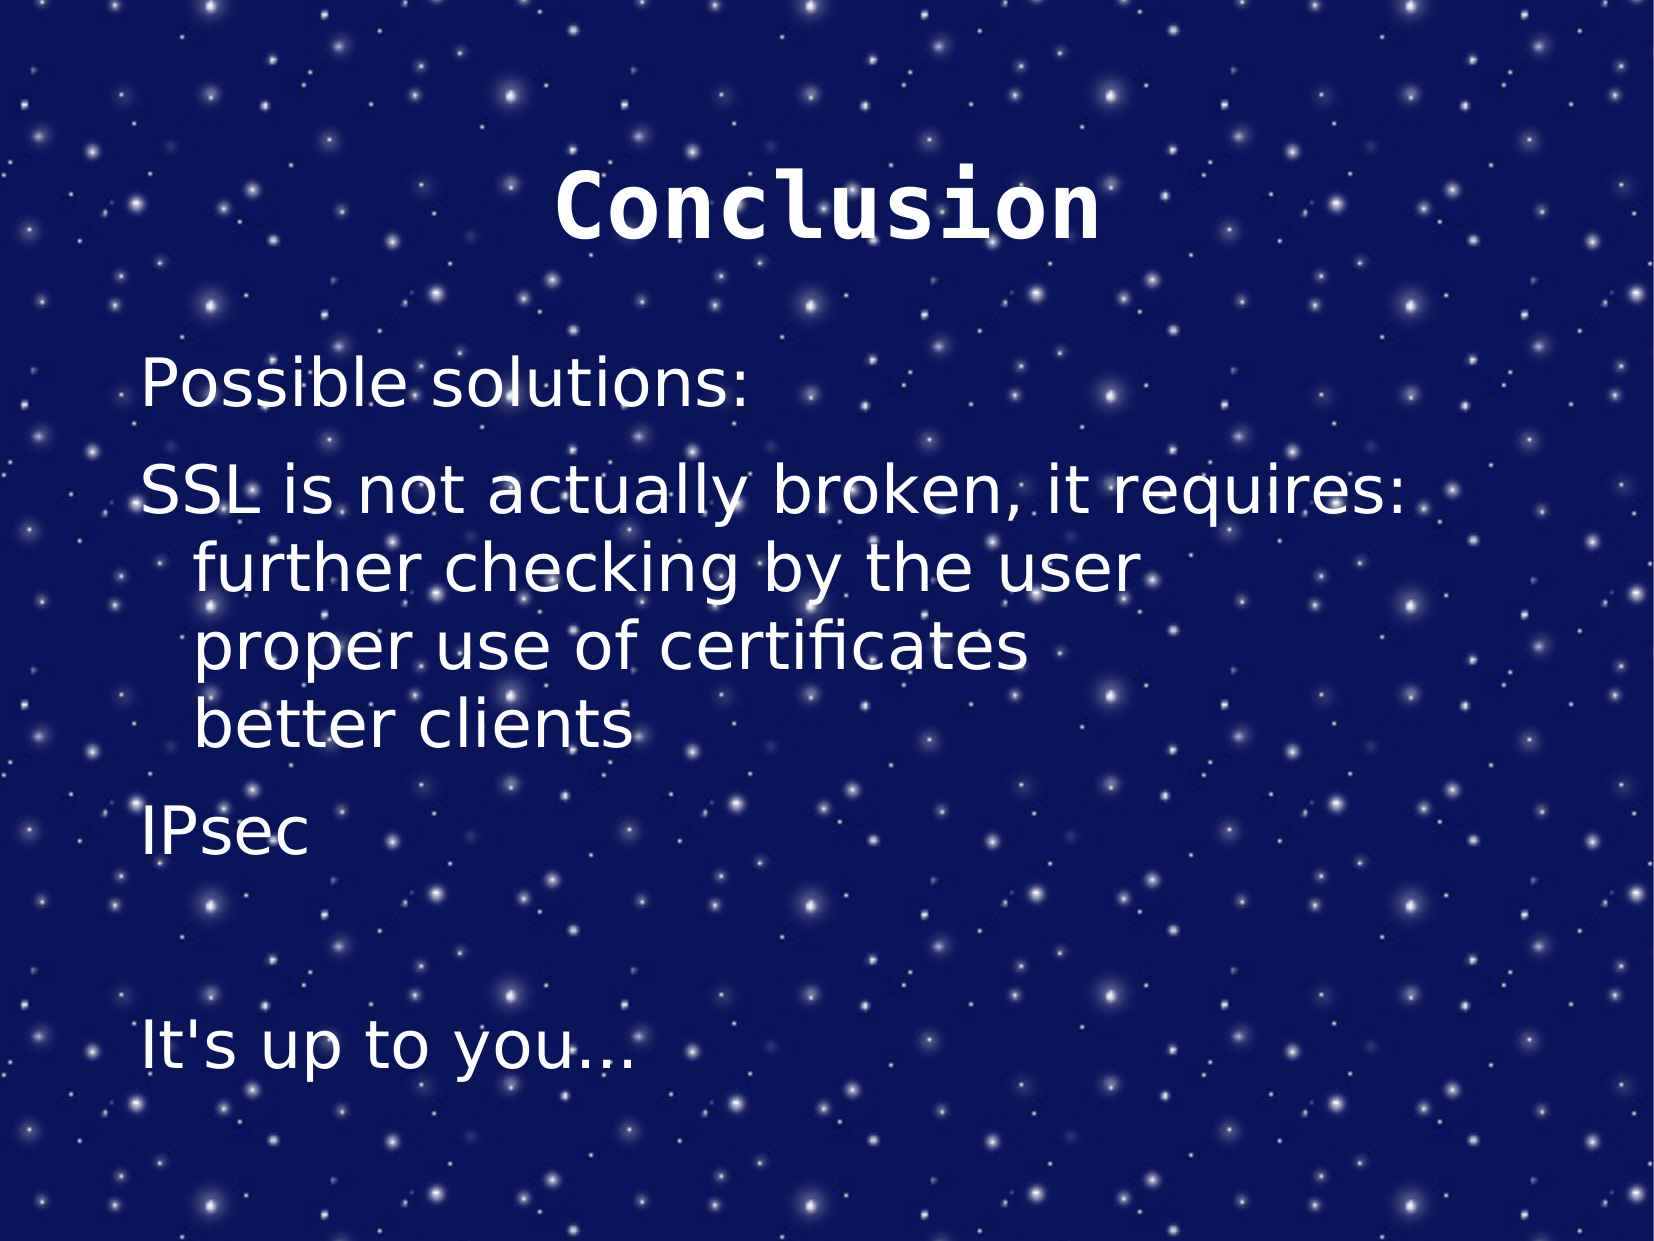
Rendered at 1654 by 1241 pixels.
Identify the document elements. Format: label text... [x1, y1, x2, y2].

list Possible solutions: SSL is not actually broken, it requires: further checking by the user proper use of certificates better clients IPsec It's up to you... [121, 344, 1534, 1127]
title Conclusion [121, 102, 1534, 310]
picture [0, 0, 1654, 1241]
